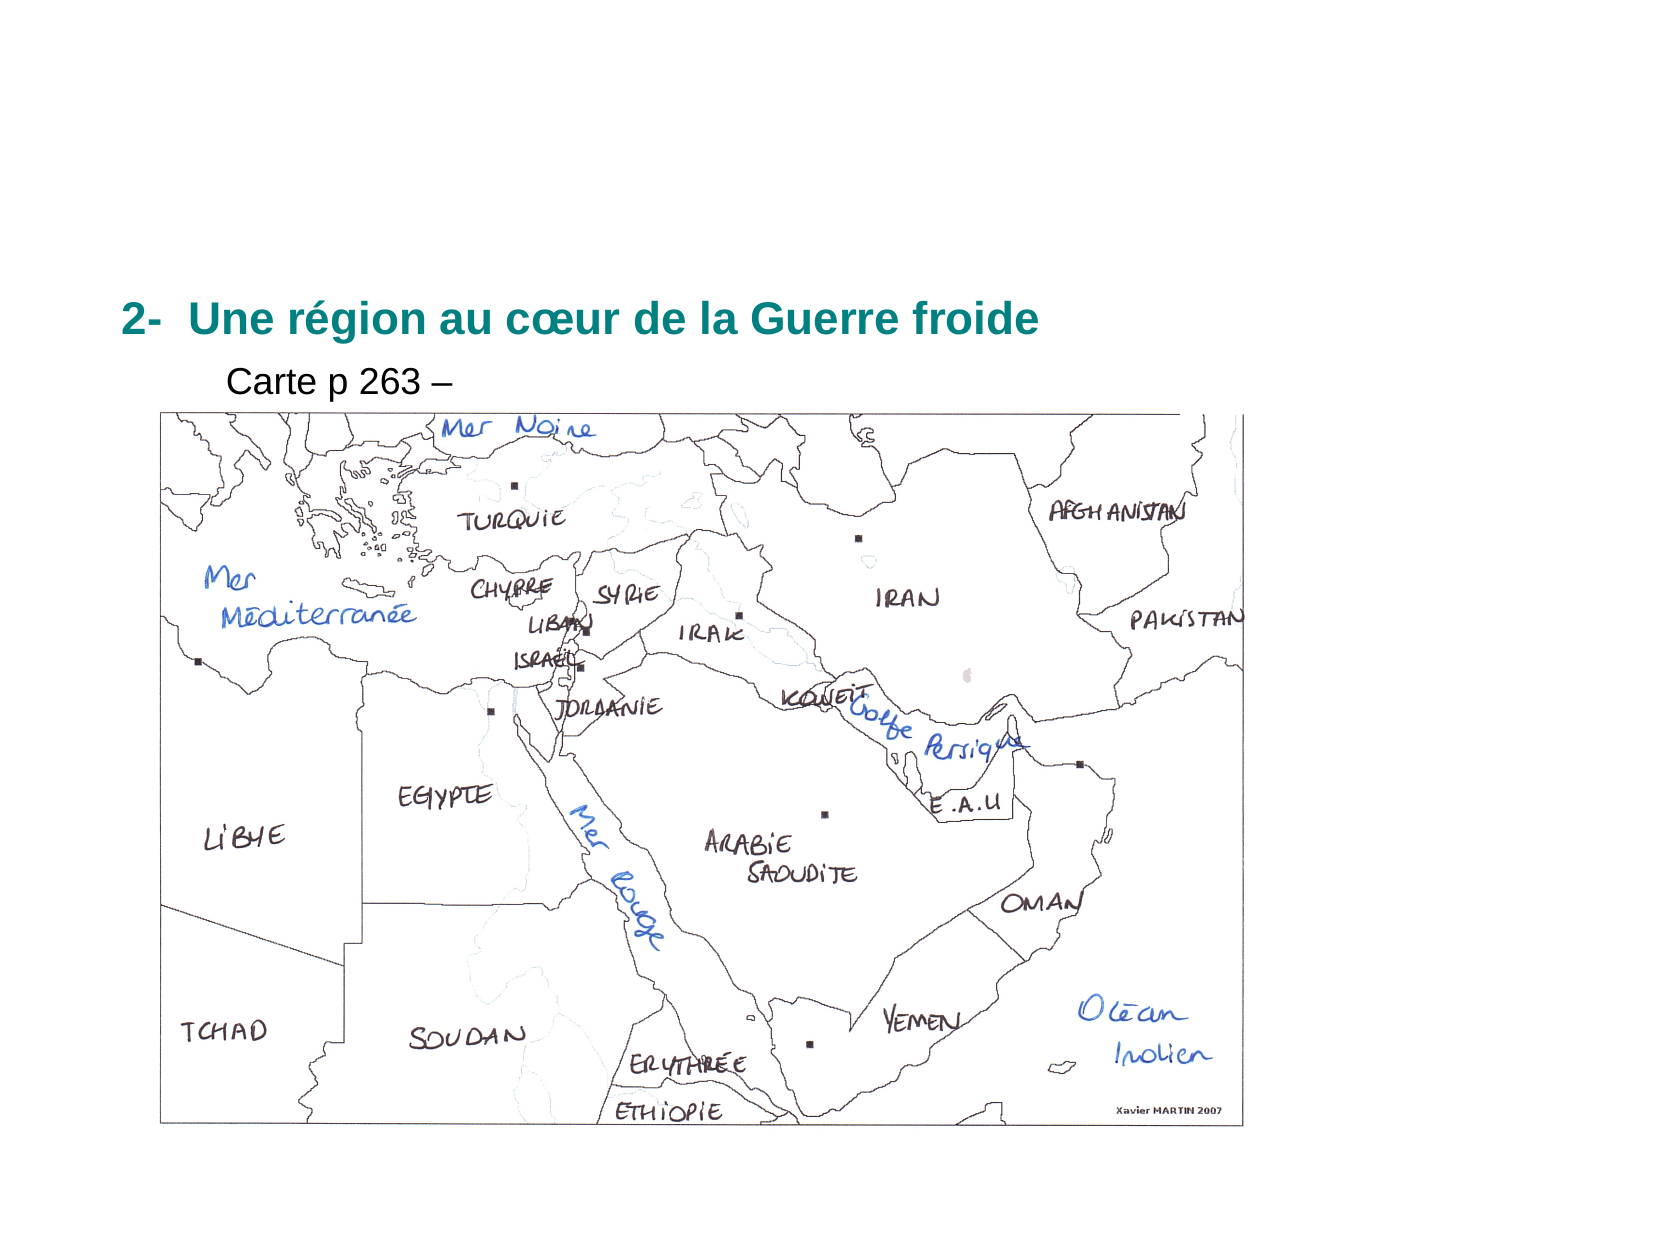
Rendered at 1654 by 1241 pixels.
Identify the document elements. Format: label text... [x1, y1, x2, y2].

text_box 2- Une région au cœur de la Guerre froide [107, 285, 1067, 353]
text_box Carte p 263 – [211, 352, 991, 410]
picture [138, 401, 1252, 1139]
